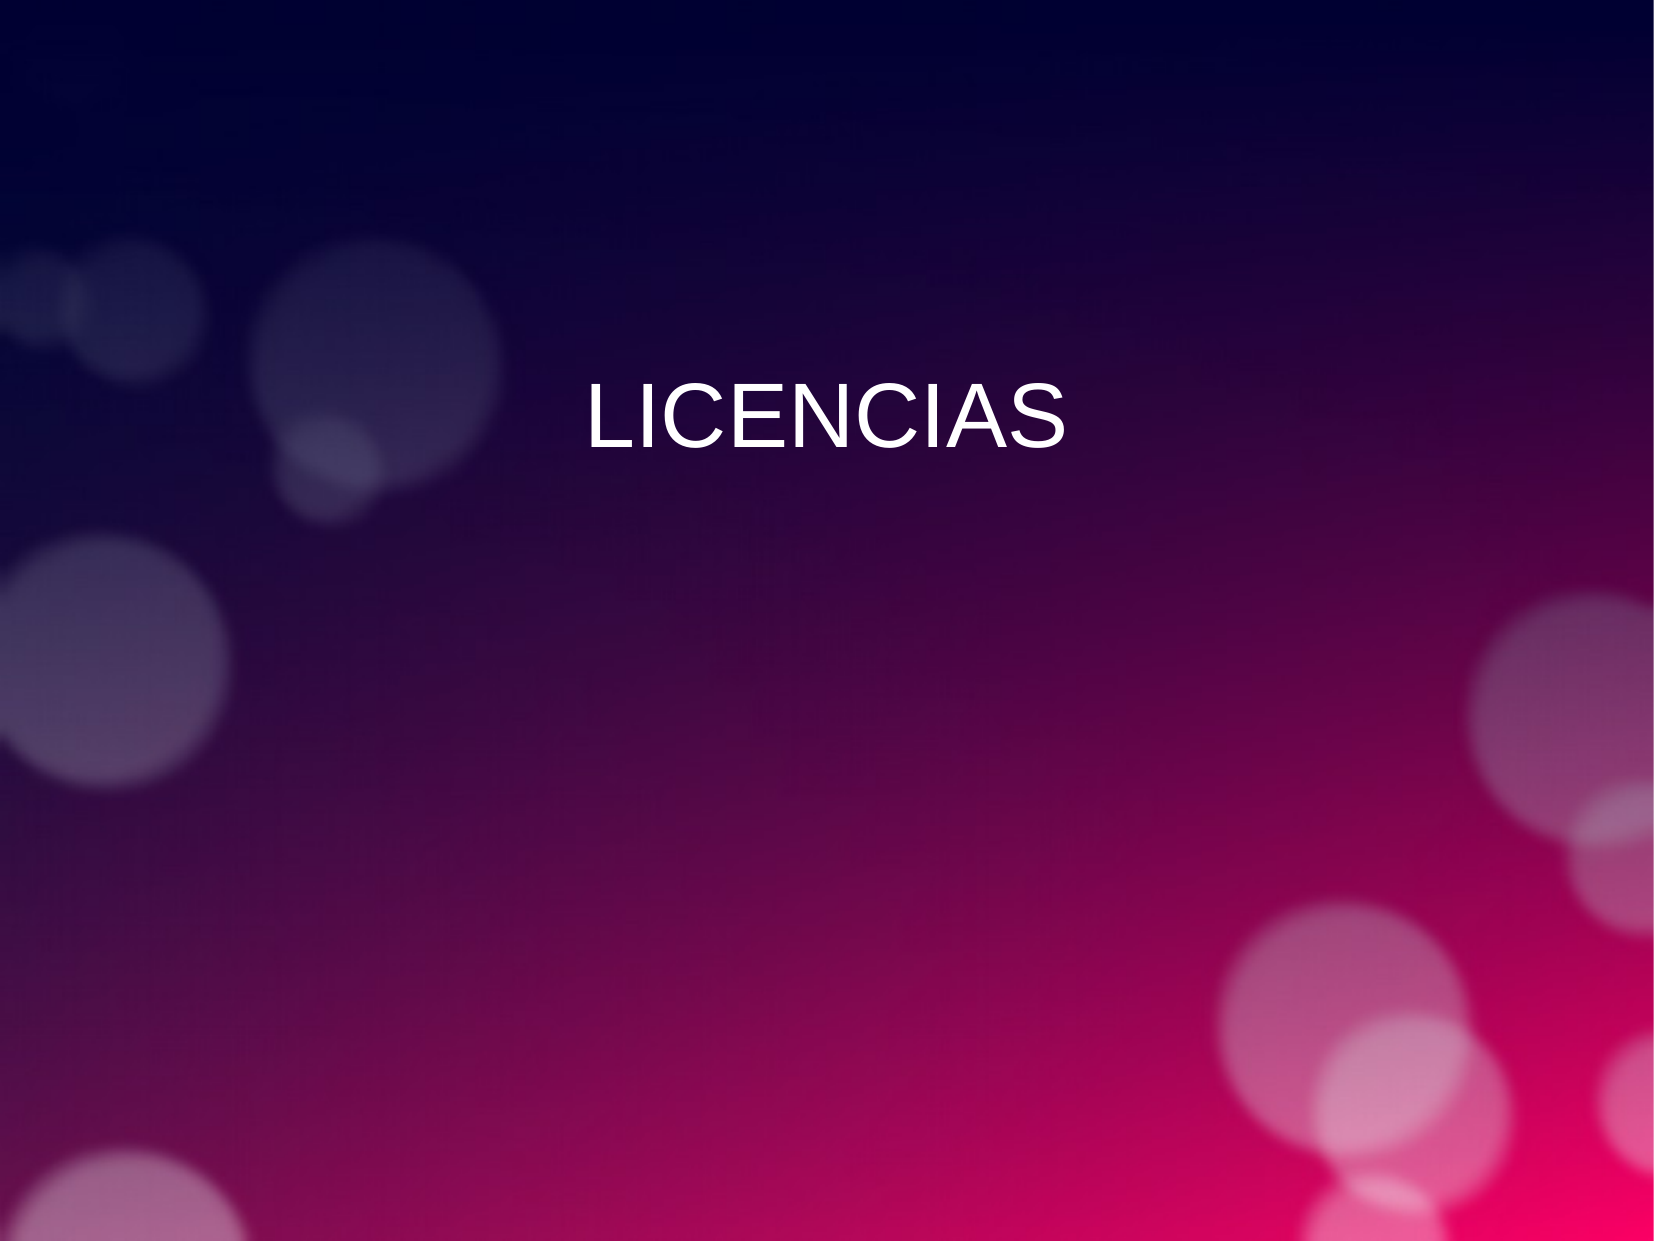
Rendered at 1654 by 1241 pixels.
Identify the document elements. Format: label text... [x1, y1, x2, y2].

picture [0, 0, 1654, 1241]
title LICENCIAS [82, 312, 1571, 520]
